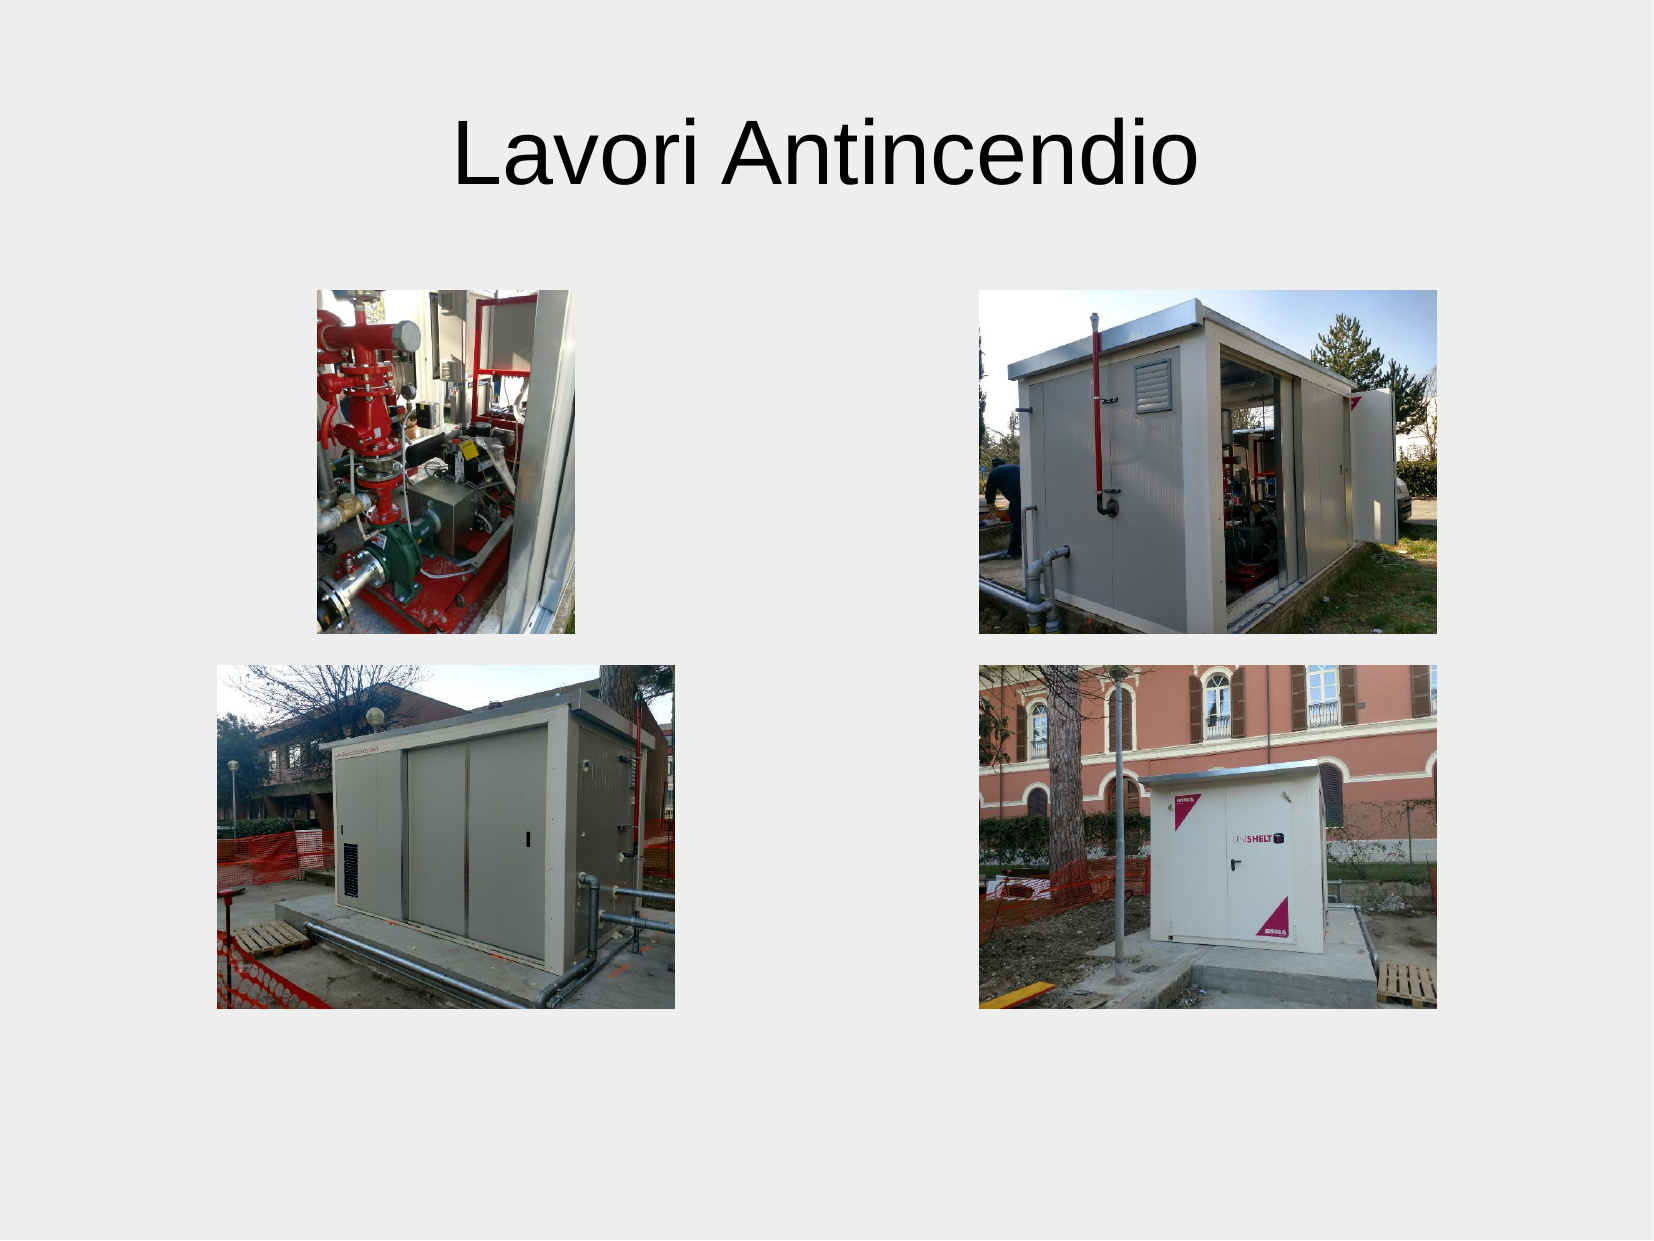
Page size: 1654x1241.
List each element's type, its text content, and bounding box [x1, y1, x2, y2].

picture [979, 665, 1437, 1009]
picture [317, 290, 575, 634]
title Lavori Antincendio [82, 49, 1571, 257]
picture [979, 290, 1437, 634]
picture [217, 665, 675, 1009]
